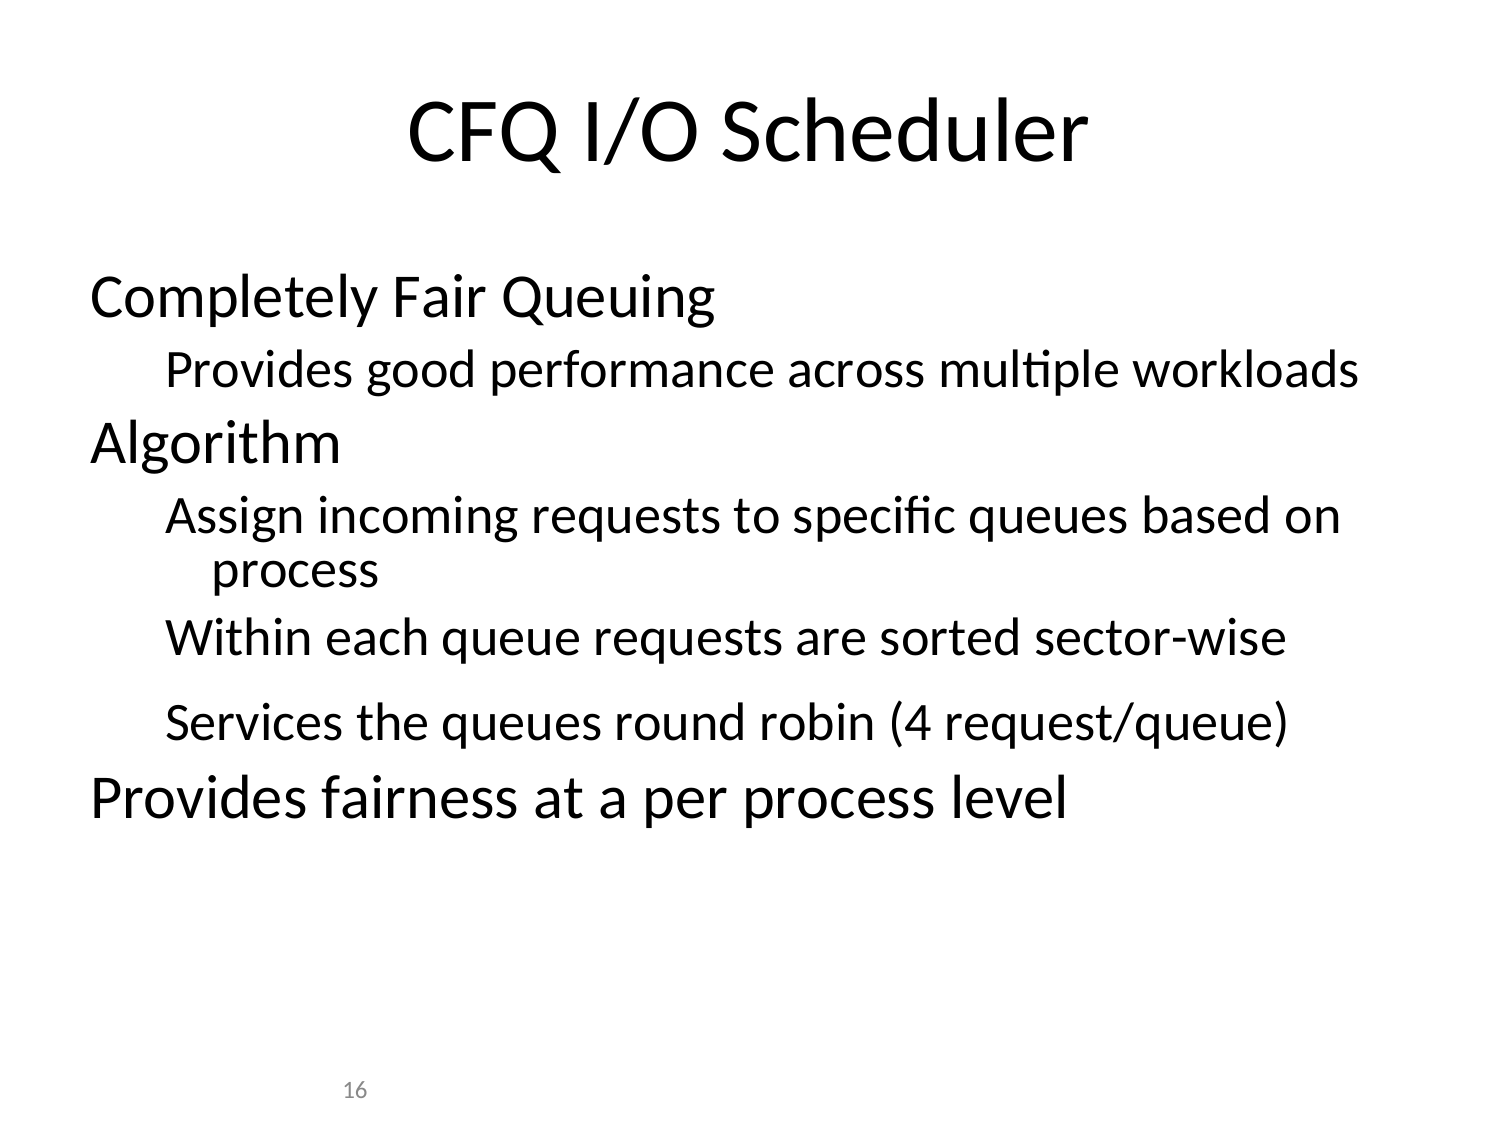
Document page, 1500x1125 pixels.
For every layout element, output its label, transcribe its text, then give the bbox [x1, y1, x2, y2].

text_box CFQ I/O Scheduler [75, 45, 1426, 233]
text_box Completely Fair Queuing Provides good performance across multiple workloads Algorithm Assign incoming requests to specific queues based on process Within each queue requests are sorted sector-wise Services the queues round robin (4 request/queue)‏ Provides fairness at a per process level [75, 262, 1426, 1125]
